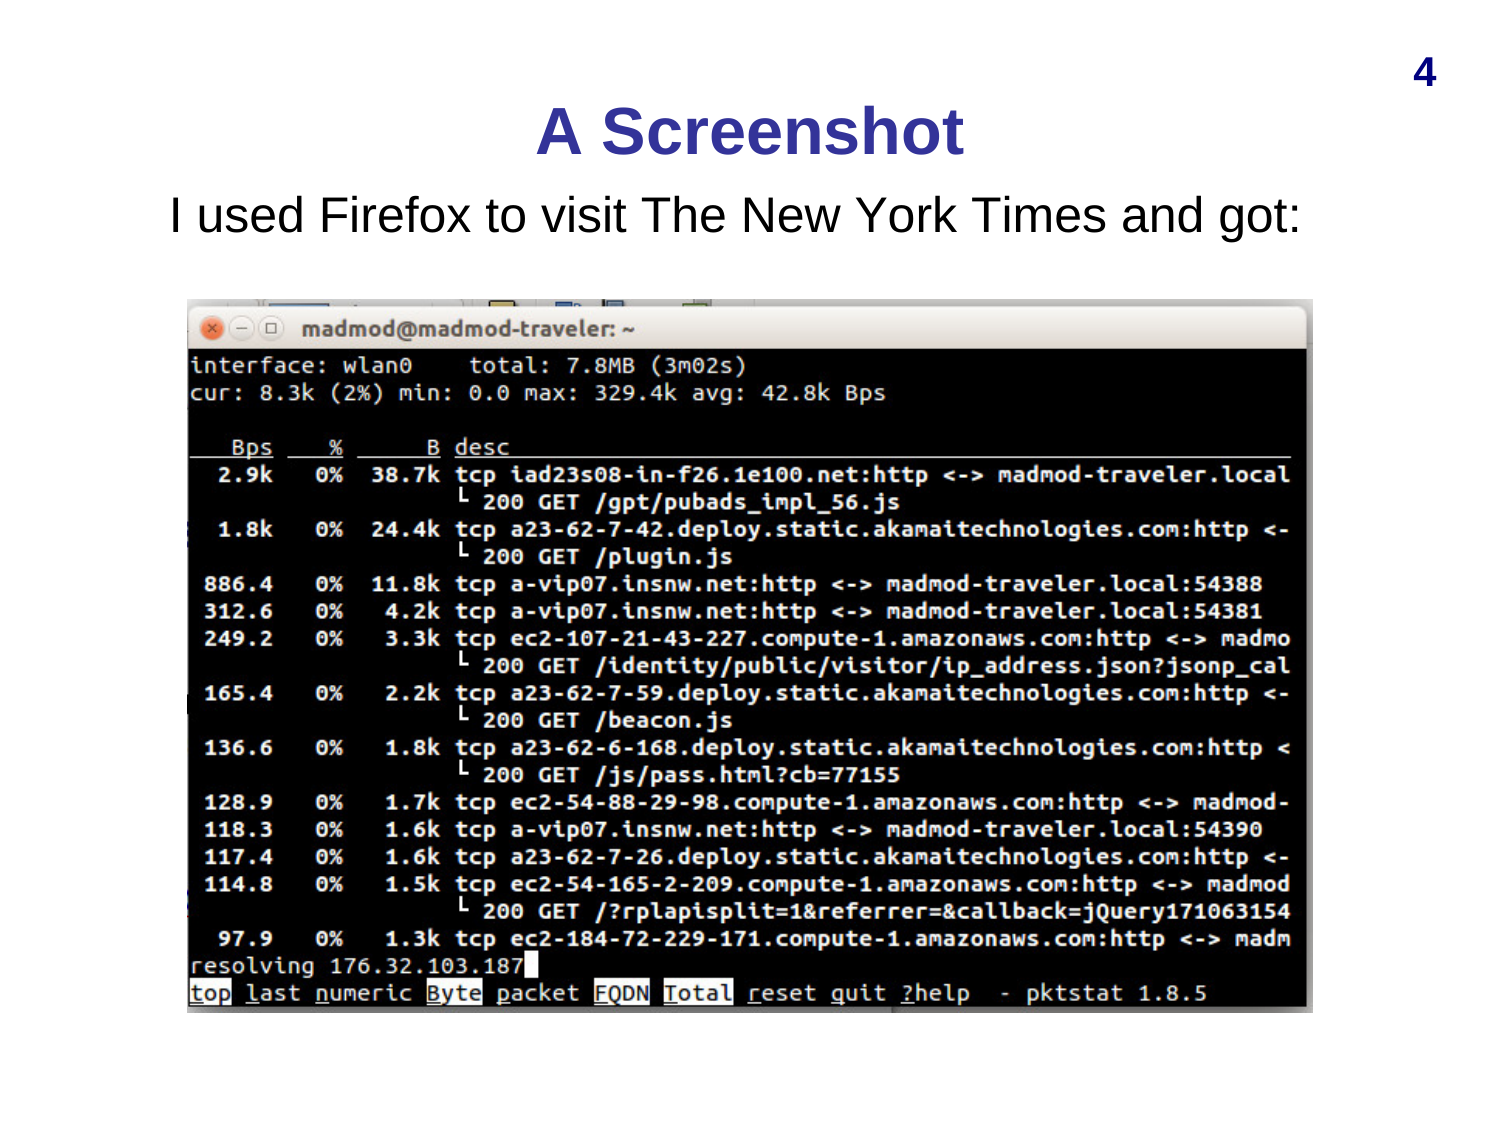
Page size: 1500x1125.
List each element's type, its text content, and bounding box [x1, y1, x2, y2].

text_box 4 [1387, 37, 1463, 103]
title A Screenshot [112, 74, 1388, 188]
list I used Firefox to visit The New York Times and got: [112, 188, 1388, 300]
picture [187, 299, 1313, 1013]
